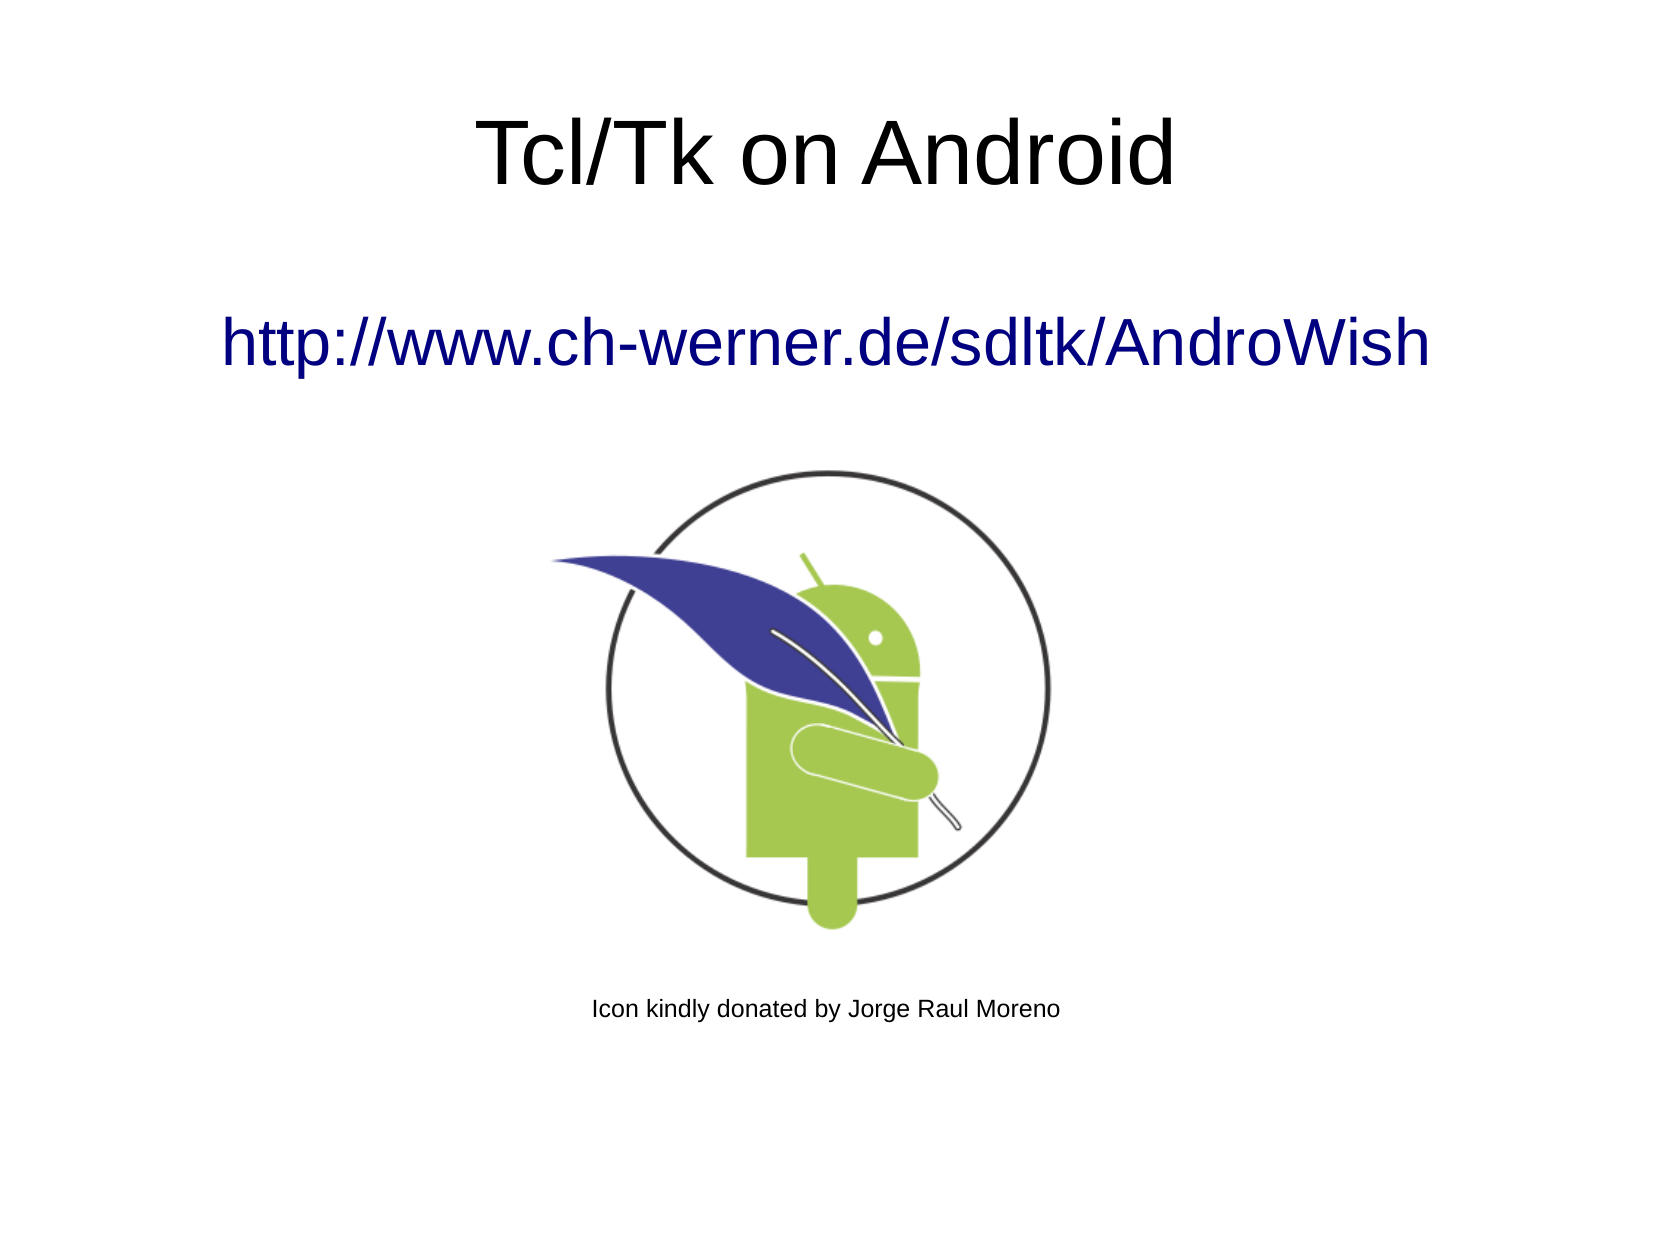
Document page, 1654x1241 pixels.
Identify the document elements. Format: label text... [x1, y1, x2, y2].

picture [505, 451, 1135, 987]
title Tcl/Tk on Android [82, 49, 1571, 257]
subtitle http://www.ch-werner.de/sdltk/AndroWish Icon kindly donated by Jorge Raul Moreno [82, 276, 1571, 1024]
